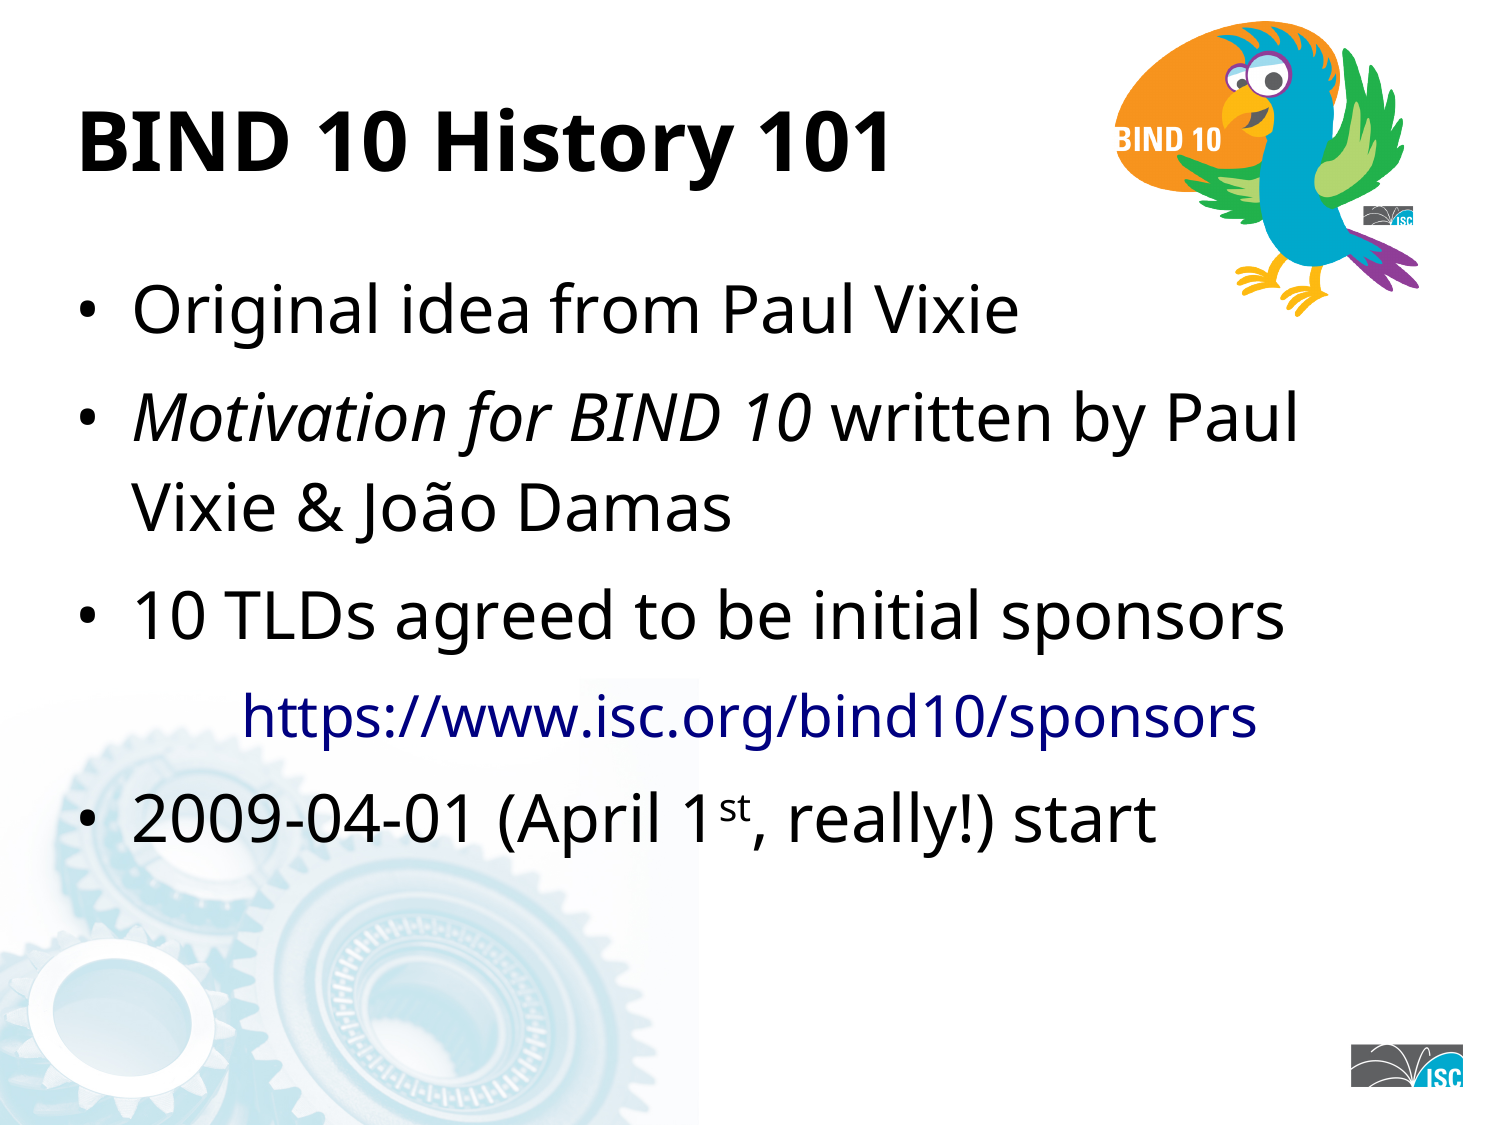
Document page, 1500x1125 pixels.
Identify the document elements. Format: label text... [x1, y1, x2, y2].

list Original idea from Paul Vixie Motivation for BIND 10 written by Paul Vixie & João Damas 10 TLDs agreed to be initial sponsors https://www.isc.org/bind10/sponsors 2009-04-01 (April 1st, really!) start [75, 262, 1426, 1006]
title BIND 10 History 101 [75, 31, 1426, 247]
picture [0, 0, 1500, 1125]
